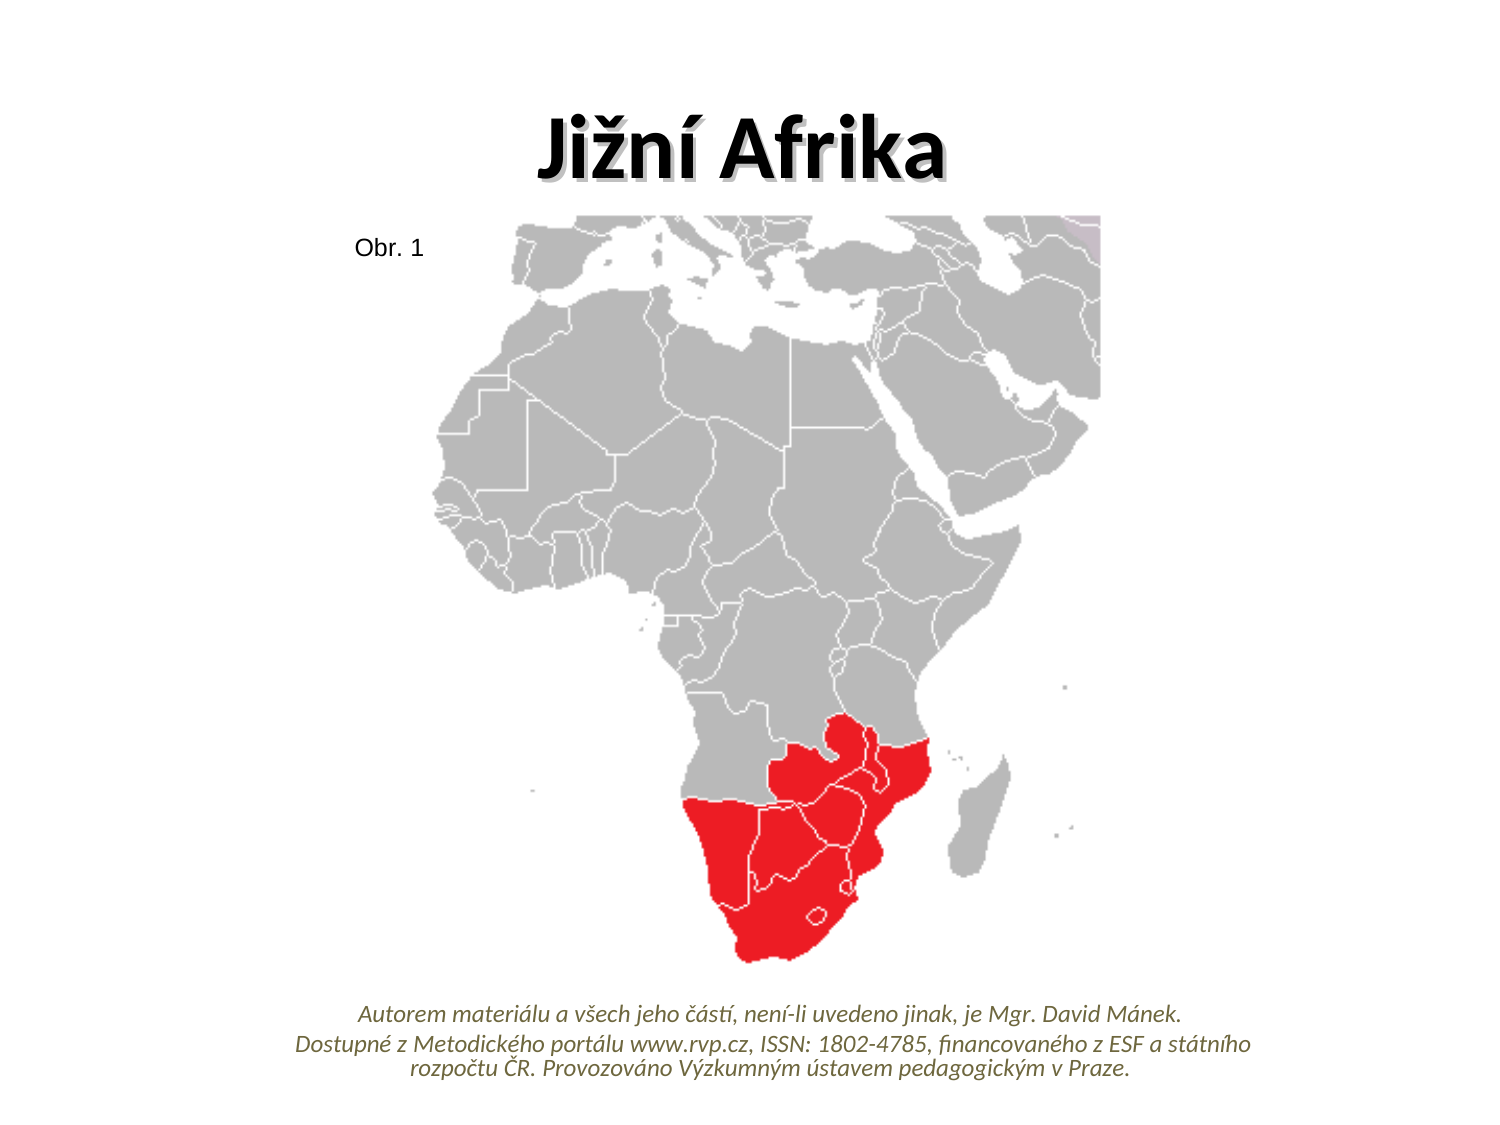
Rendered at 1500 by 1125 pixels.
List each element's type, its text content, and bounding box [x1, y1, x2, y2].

text_box Obr. 1 [339, 210, 504, 272]
text_box Autorem materiálu a všech jeho částí, není-li uvedeno jinak, je Mgr. David Mánek. Dostupné z Metodického portálu www.rvp.cz, ISSN: 1802-4785, financovaného z ESF a státního rozpočtu ČR. Provozováno Výzkumným ústavem pedagogickým v Praze. [246, 996, 1297, 1090]
picture [410, 187, 1126, 997]
title Jižní Afrika [105, 46, 1381, 237]
